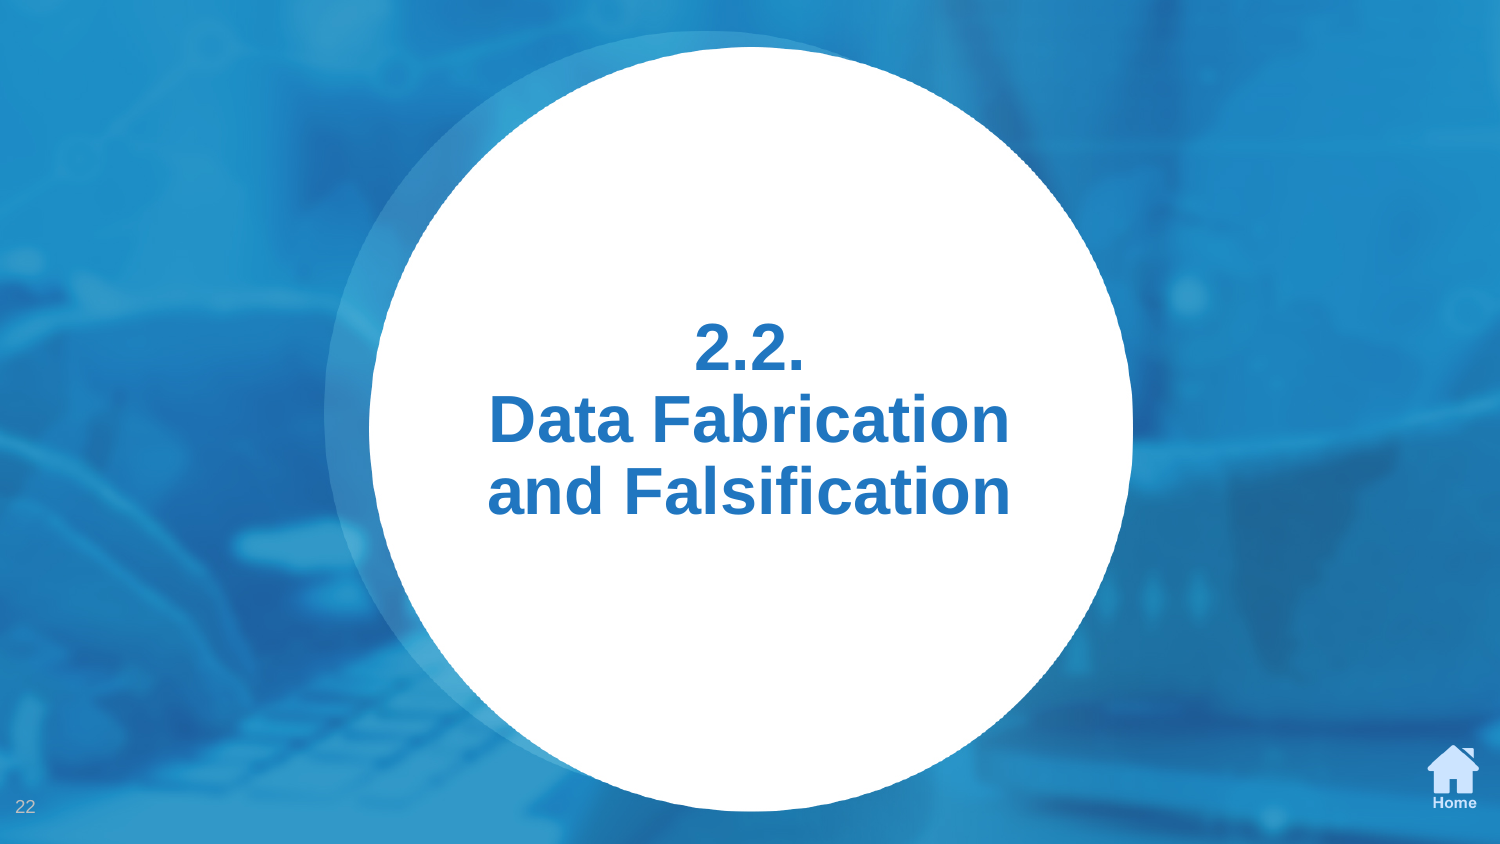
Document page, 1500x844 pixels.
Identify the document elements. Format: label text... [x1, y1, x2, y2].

text_box 22 [0, 783, 338, 829]
title 2.2. Data Fabrication and Falsification [440, 222, 1060, 619]
